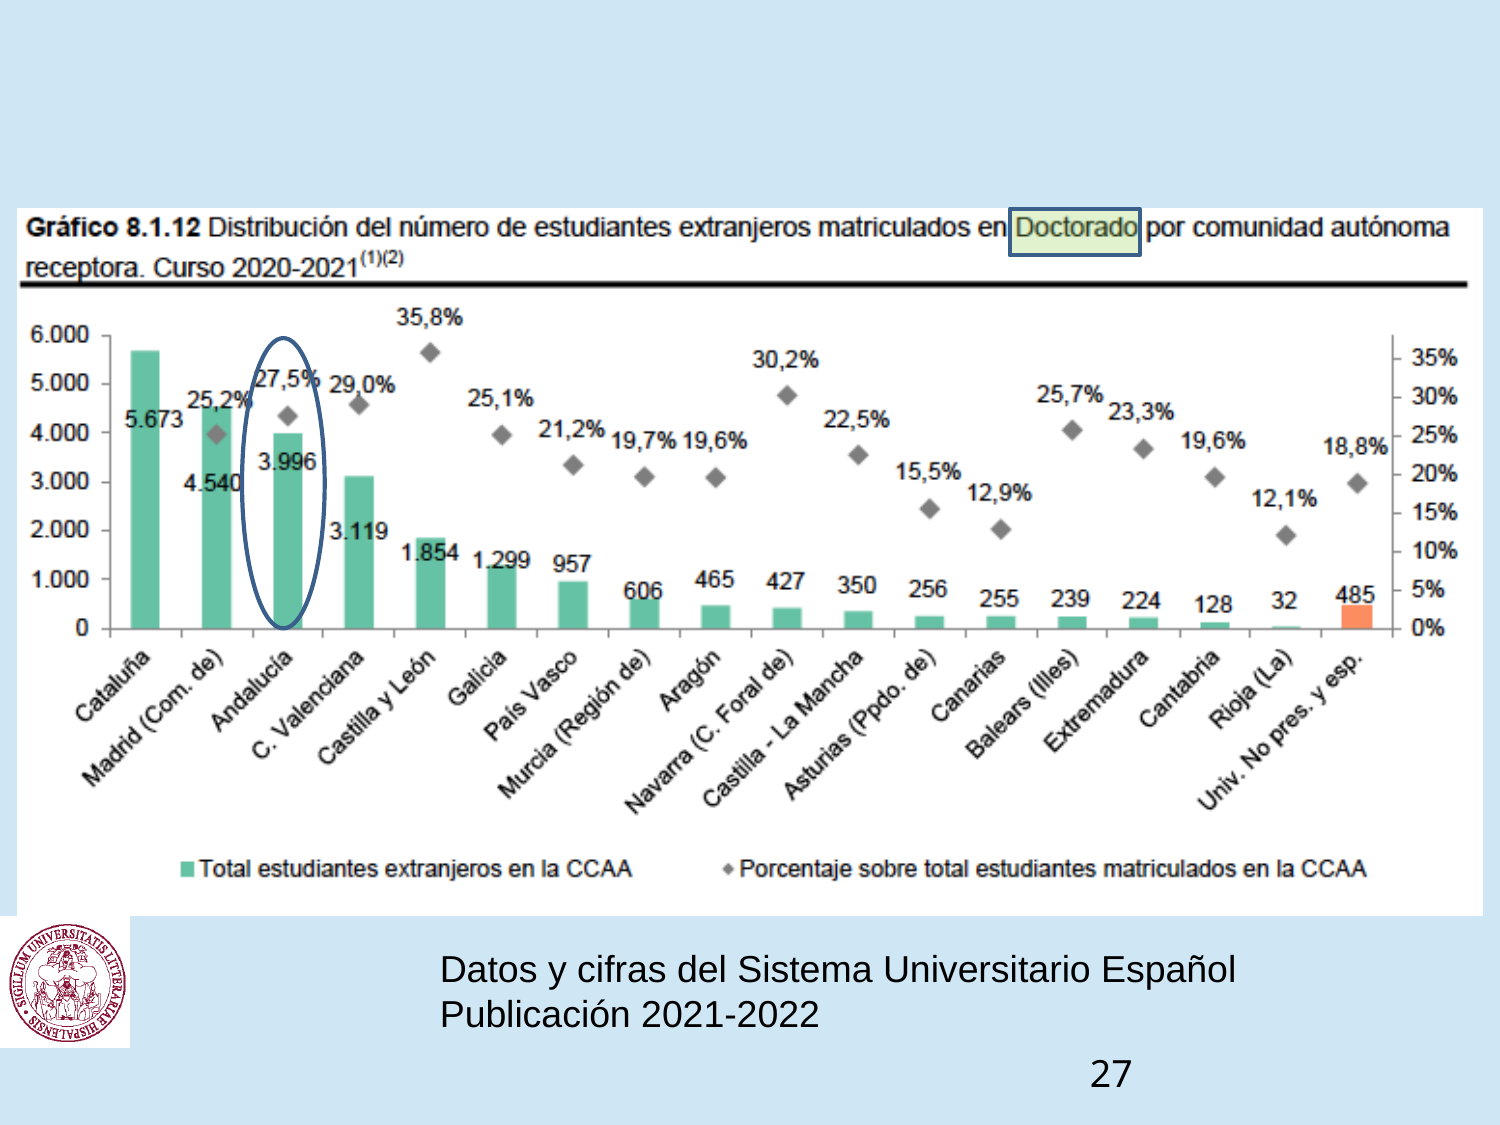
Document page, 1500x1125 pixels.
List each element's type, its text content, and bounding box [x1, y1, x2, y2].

text_box Datos y cifras del Sistema Universitario Español Publicación 2021-2022 [424, 937, 1353, 1043]
text_box [1009, 208, 1140, 256]
slide_number <número> [1074, 1042, 1425, 1103]
picture [0, 208, 1483, 1048]
